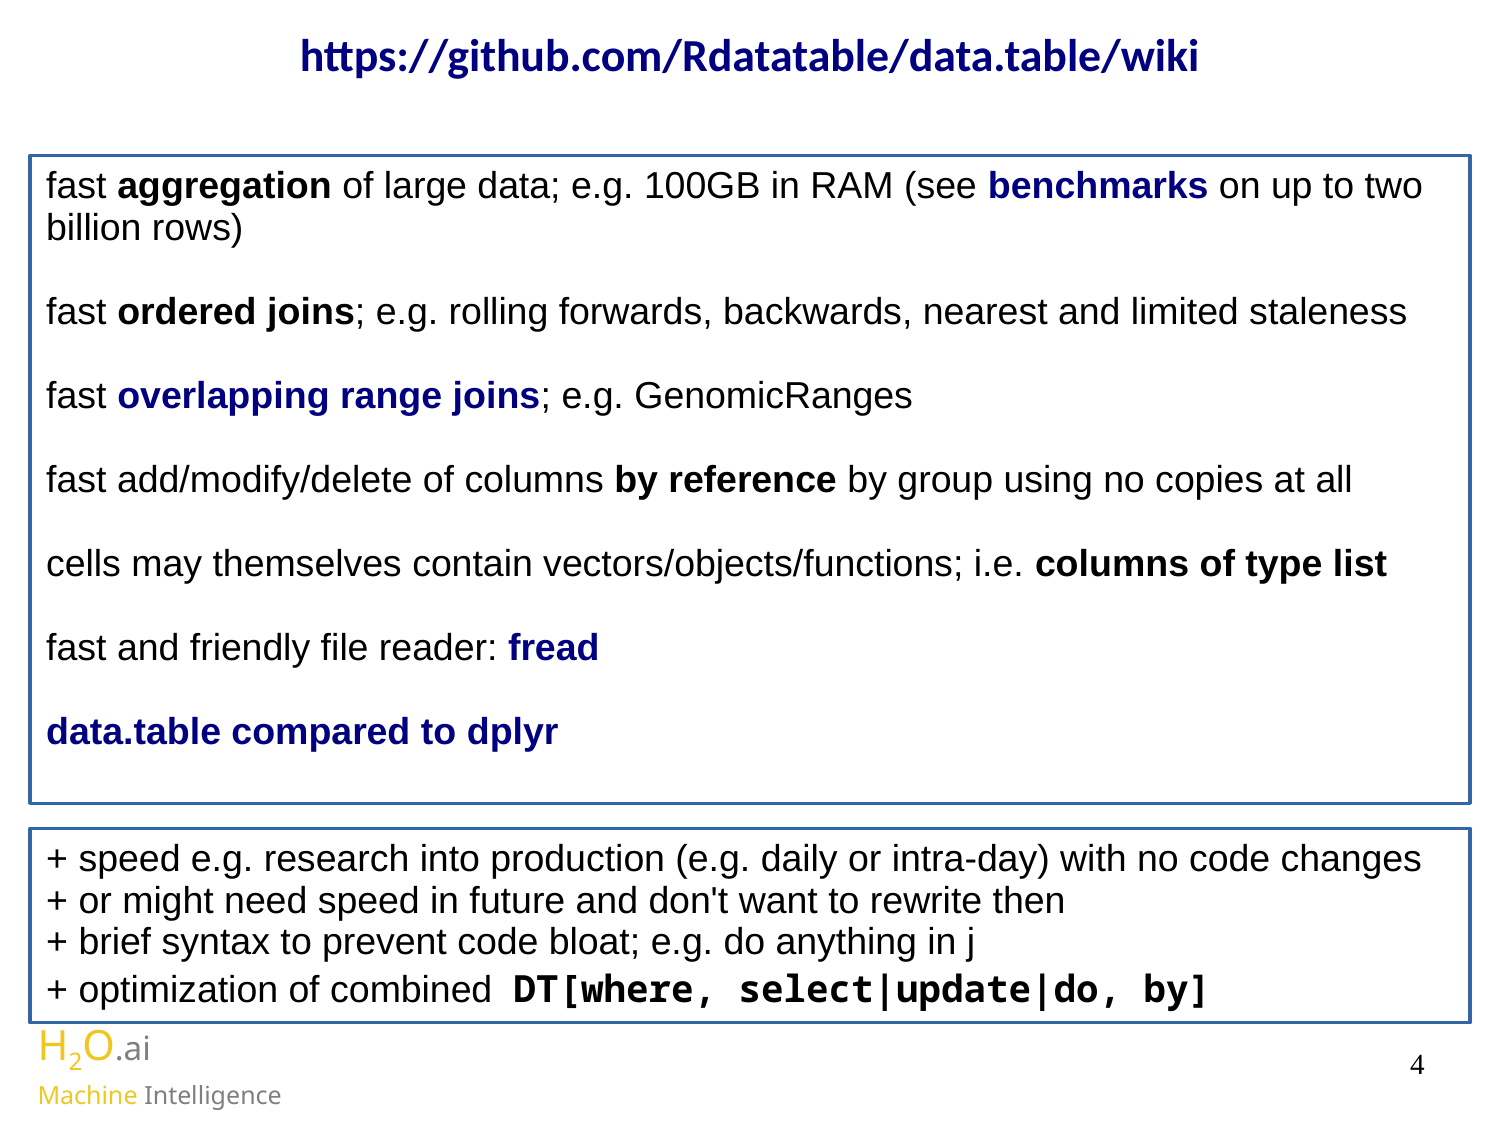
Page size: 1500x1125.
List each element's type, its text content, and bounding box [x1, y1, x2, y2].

text_box + speed e.g. research into production (e.g. daily or intra-day) with no code changes + or might need speed in future and don't want to rewrite then + brief syntax to prevent code bloat; e.g. do anything in j + optimization of combined DT[where, select|update|do, by] [30, 828, 1471, 1018]
text_box fast aggregation of large data; e.g. 100GB in RAM (see benchmarks on up to two billion rows) fast ordered joins; e.g. rolling forwards, backwards, nearest and limited staleness fast overlapping range joins; e.g. GenomicRanges fast add/modify/delete of columns by reference by group using no copies at all cells may themselves contain vectors/objects/functions; i.e. columns of type list fast and friendly file reader: fread data.table compared to dplyr [30, 155, 1471, 804]
title https://github.com/Rdatatable/data.table/wiki [75, 15, 1425, 105]
